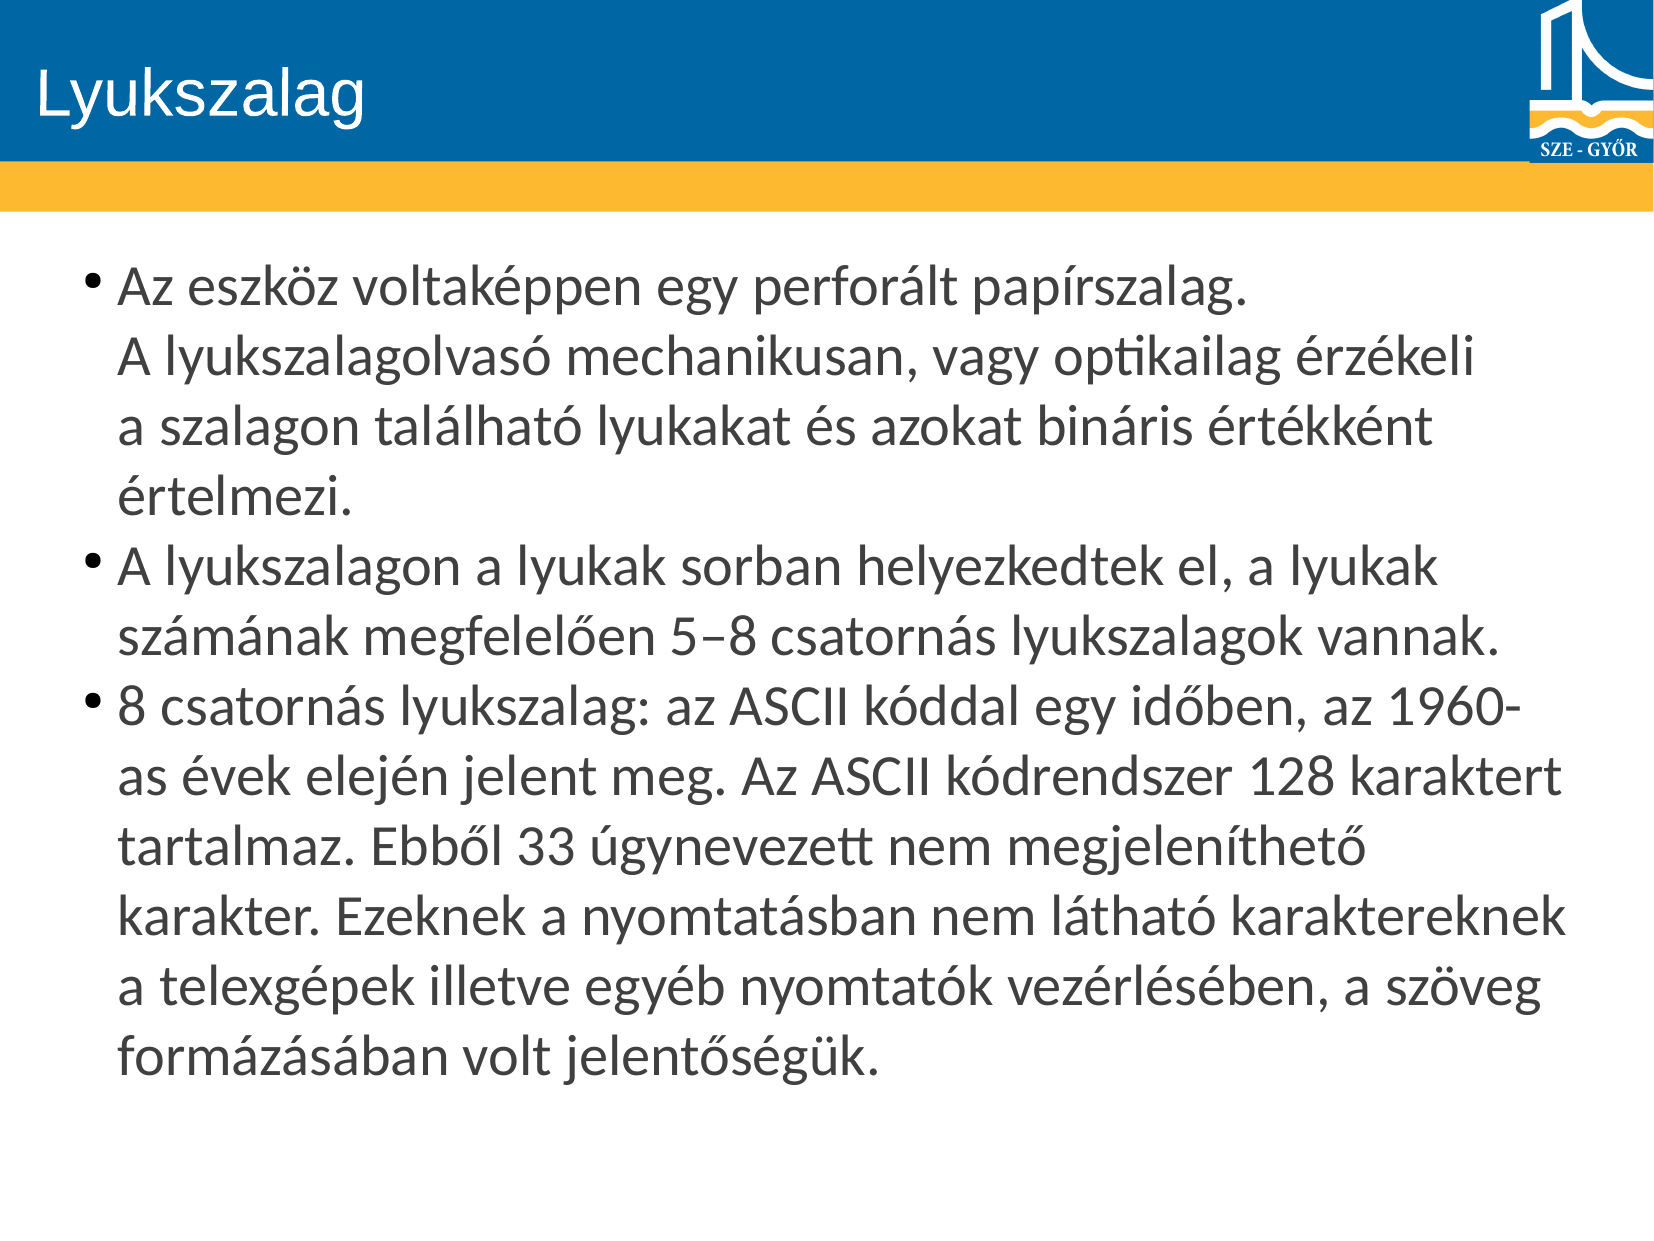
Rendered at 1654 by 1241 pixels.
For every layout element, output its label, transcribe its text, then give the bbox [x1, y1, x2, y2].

text_box Lyukszalag [34, 48, 1524, 144]
text_box Az eszköz voltaképpen egy perforált papírszalag. A lyukszalagolvasó mechanikusan, vagy optikailag érzékeli a szalagon található lyukakat és azokat bináris értékként értelmezi. A lyukszalagon a lyukak sorban helyezkedtek el, a lyukak számának megfelelően 5–8 csatornás lyukszalagok vannak. 8 csatornás lyukszalag: az ASCII kóddal egy időben, az 1960-as évek elején jelent meg. Az ASCII kódrendszer 128 karaktert tartalmaz. Ebből 33 úgynevezett nem megjeleníthető karakter. Ezeknek a nyomtatásban nem látható karaktereknek a telexgépek illetve egyéb nyomtatók vezérlésében, a szöveg formázásában volt jelentőségük. [82, 247, 1571, 1198]
picture [1529, 0, 1654, 163]
